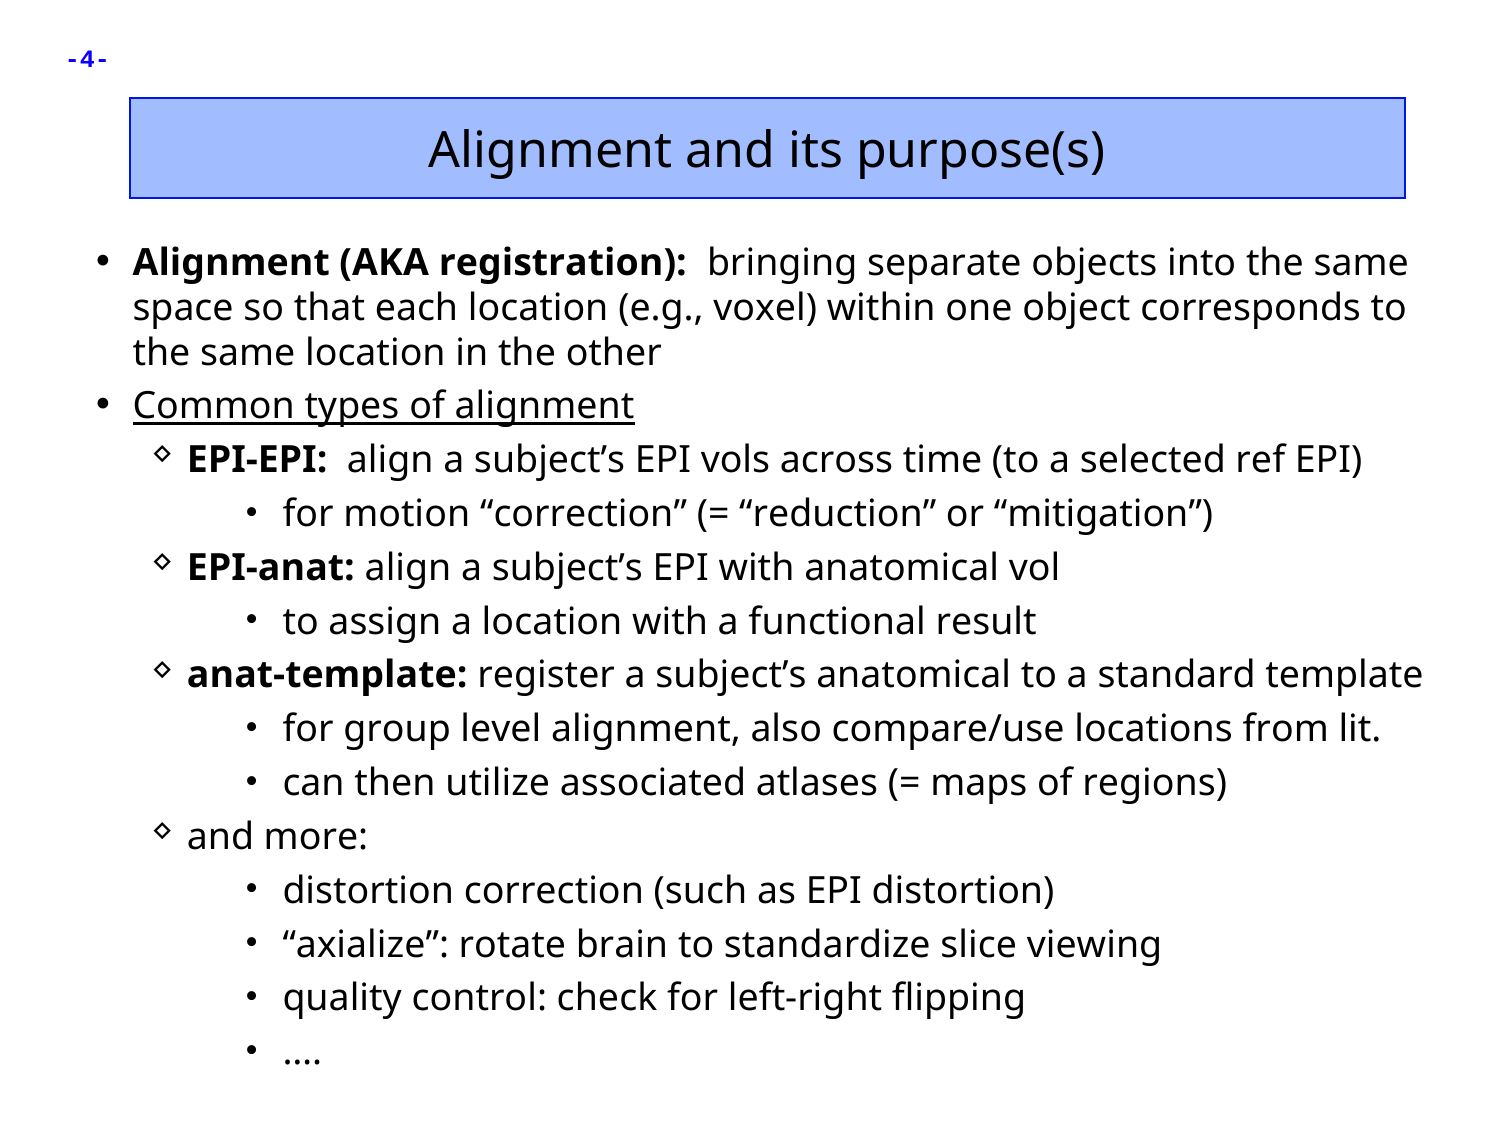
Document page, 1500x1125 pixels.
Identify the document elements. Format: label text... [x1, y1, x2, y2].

text_box Alignment and its purpose(s) [130, 98, 1405, 198]
text_box Alignment (AKA registration): bringing separate objects into the same space so that each location (e.g., voxel) within one object corresponds to the same location in the other Common types of alignment EPI-EPI: align a subject’s EPI vols across time (to a selected ref EPI) for motion “correction” (= “reduction” or “mitigation”) EPI-anat: align a subject’s EPI with anatomical vol to assign a location with a functional result anat-template: register a subject’s anatomical to a standard template for group level alignment, also compare/use locations from lit. can then utilize associated atlases (= maps of regions) and more: distortion correction (such as EPI distortion) “axialize”: rotate brain to standardize slice viewing quality control: check for left-right flipping …. [80, 230, 1440, 1068]
